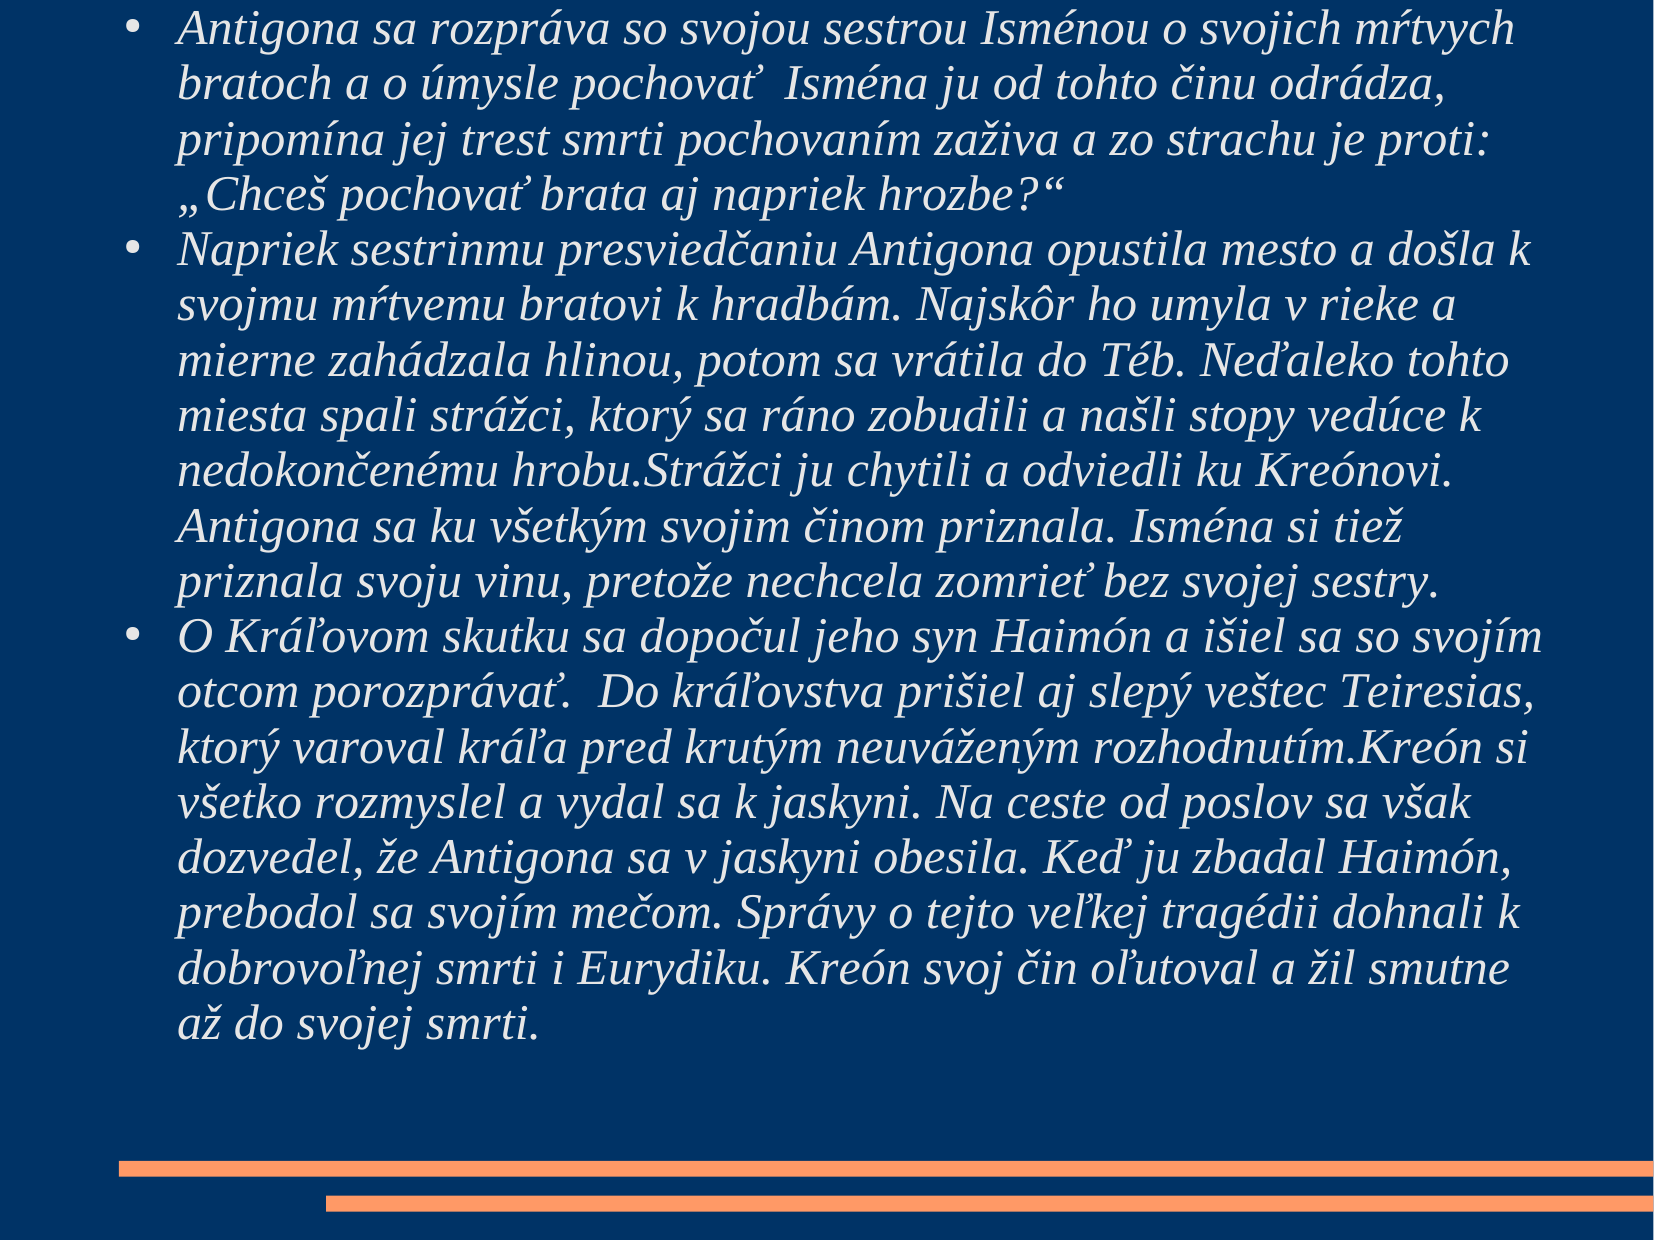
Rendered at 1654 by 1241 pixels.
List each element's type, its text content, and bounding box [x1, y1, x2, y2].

list Antigona sa rozpráva so svojou sestrou Isménou o svojich mŕtvych bratoch a o úmysle pochovať Isména ju od tohto činu odrádza, pripomína jej trest smrti pochovaním zaživa a zo strachu je proti: „Chceš pochovať brata aj napriek hrozbe?“ Napriek sestrinmu presviedčaniu Antigona opustila mesto a došla k svojmu mŕtvemu bratovi k hradbám. Najskôr ho umyla v rieke a mierne zahádzala hlinou, potom sa vrátila do Téb. Neďaleko tohto miesta spali strážci, ktorý sa ráno zobudili a našli stopy vedúce k nedokončenému hrobu.Strážci ju chytili a odviedli ku Kreónovi. Antigona sa ku všetkým svojim činom priznala. Isména si tiež priznala svoju vinu, pretože nechcela zomrieť bez svojej sestry. O Kráľovom skutku sa dopočul jeho syn Haimón a išiel sa so svojím otcom porozprávať. Do kráľovstva prišiel aj slepý veštec Teiresias, ktorý varoval kráľa pred krutým neuváženým rozhodnutím.Kreón si všetko rozmyslel a vydal sa k jaskyni. Na ceste od poslov sa však dozvedel, že Antigona sa v jaskyni obesila. Keď ju zbadal Haimón, prebodol sa svojím mečom. Správy o tejto veľkej tragédii dohnali k dobrovoľnej smrti i Eurydiku. Kreón svoj čin oľutoval a žil smutne až do svojej smrti. [106, 0, 1546, 1060]
